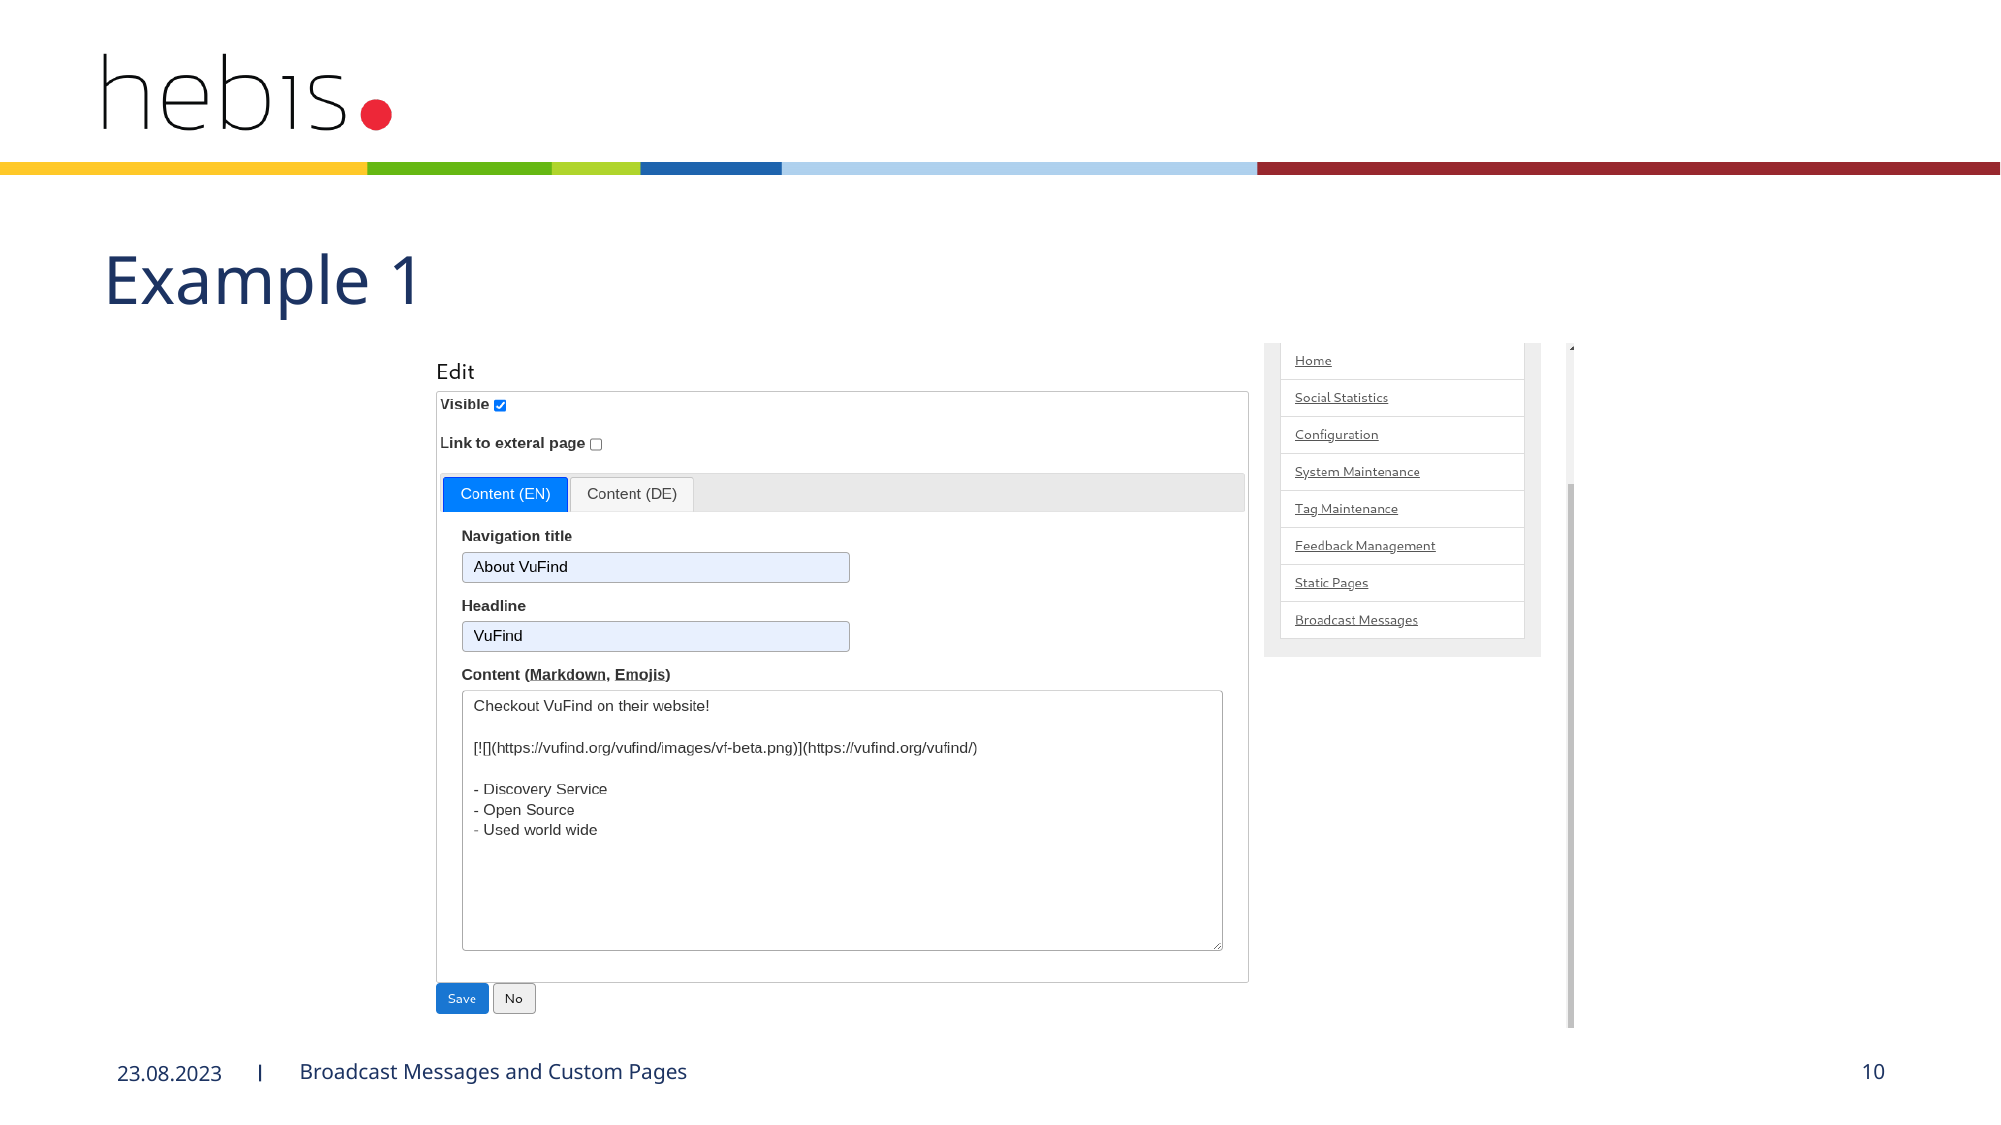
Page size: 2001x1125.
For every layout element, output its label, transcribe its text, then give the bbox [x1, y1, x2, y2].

picture [0, 0, 2001, 248]
picture [411, 343, 1574, 1028]
slide_number 23.08.2023 [102, 1042, 271, 1103]
list Example 1 [97, 242, 1581, 313]
